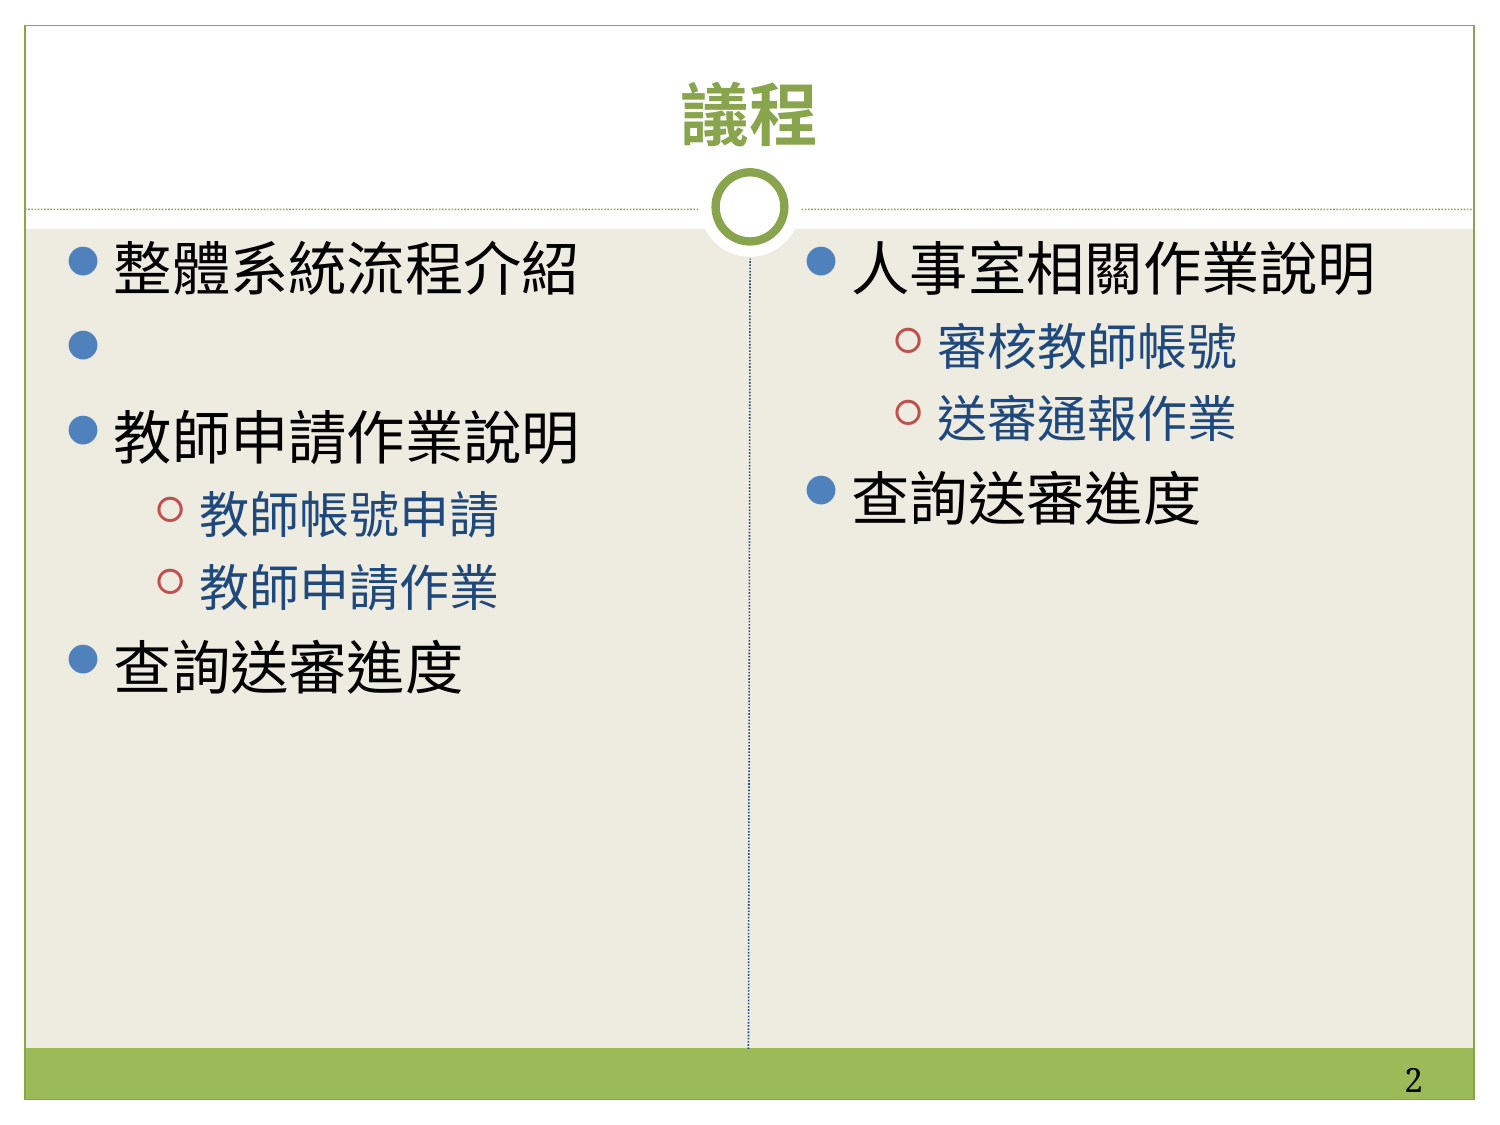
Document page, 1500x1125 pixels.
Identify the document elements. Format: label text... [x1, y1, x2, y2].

list 人事室相關作業說明 審核教師帳號 送審通報作業 查詢送審進度 [787, 224, 1450, 993]
title 議程 [49, 37, 1450, 162]
list 整體系統流程介紹 教師申請作業說明 教師帳號申請 教師申請作業 查詢送審進度 [49, 224, 712, 993]
text_box [1376, 1045, 1452, 1118]
